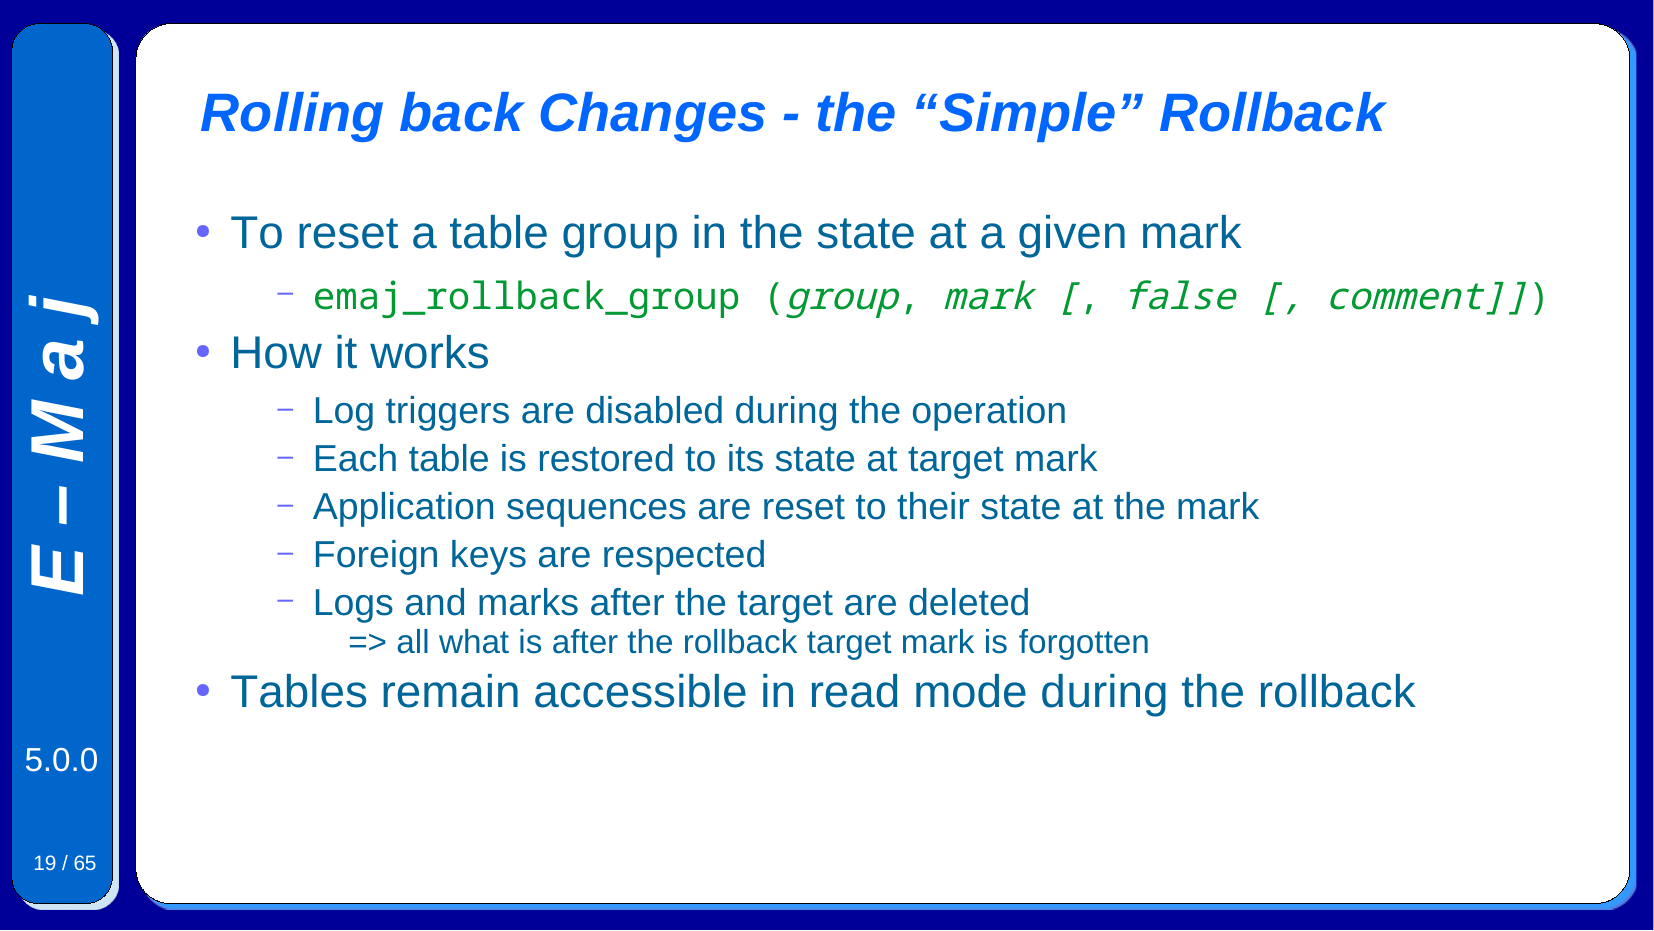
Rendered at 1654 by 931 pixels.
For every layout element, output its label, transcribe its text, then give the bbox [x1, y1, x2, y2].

list To reset a table group in the state at a given mark emaj_rollback_group (group, mark [, false [, comment]]) How it works Log triggers are disabled during the operation Each table is restored to its state at target mark Application sequences are reset to their state at the mark Foreign keys are respected Logs and marks after the target are deleted => all what is after the rollback target mark is forgotten Tables remain accessible in read mode during the rollback [177, 206, 1587, 827]
title Rolling back Changes - the “Simple” Rollback [200, 34, 1575, 191]
